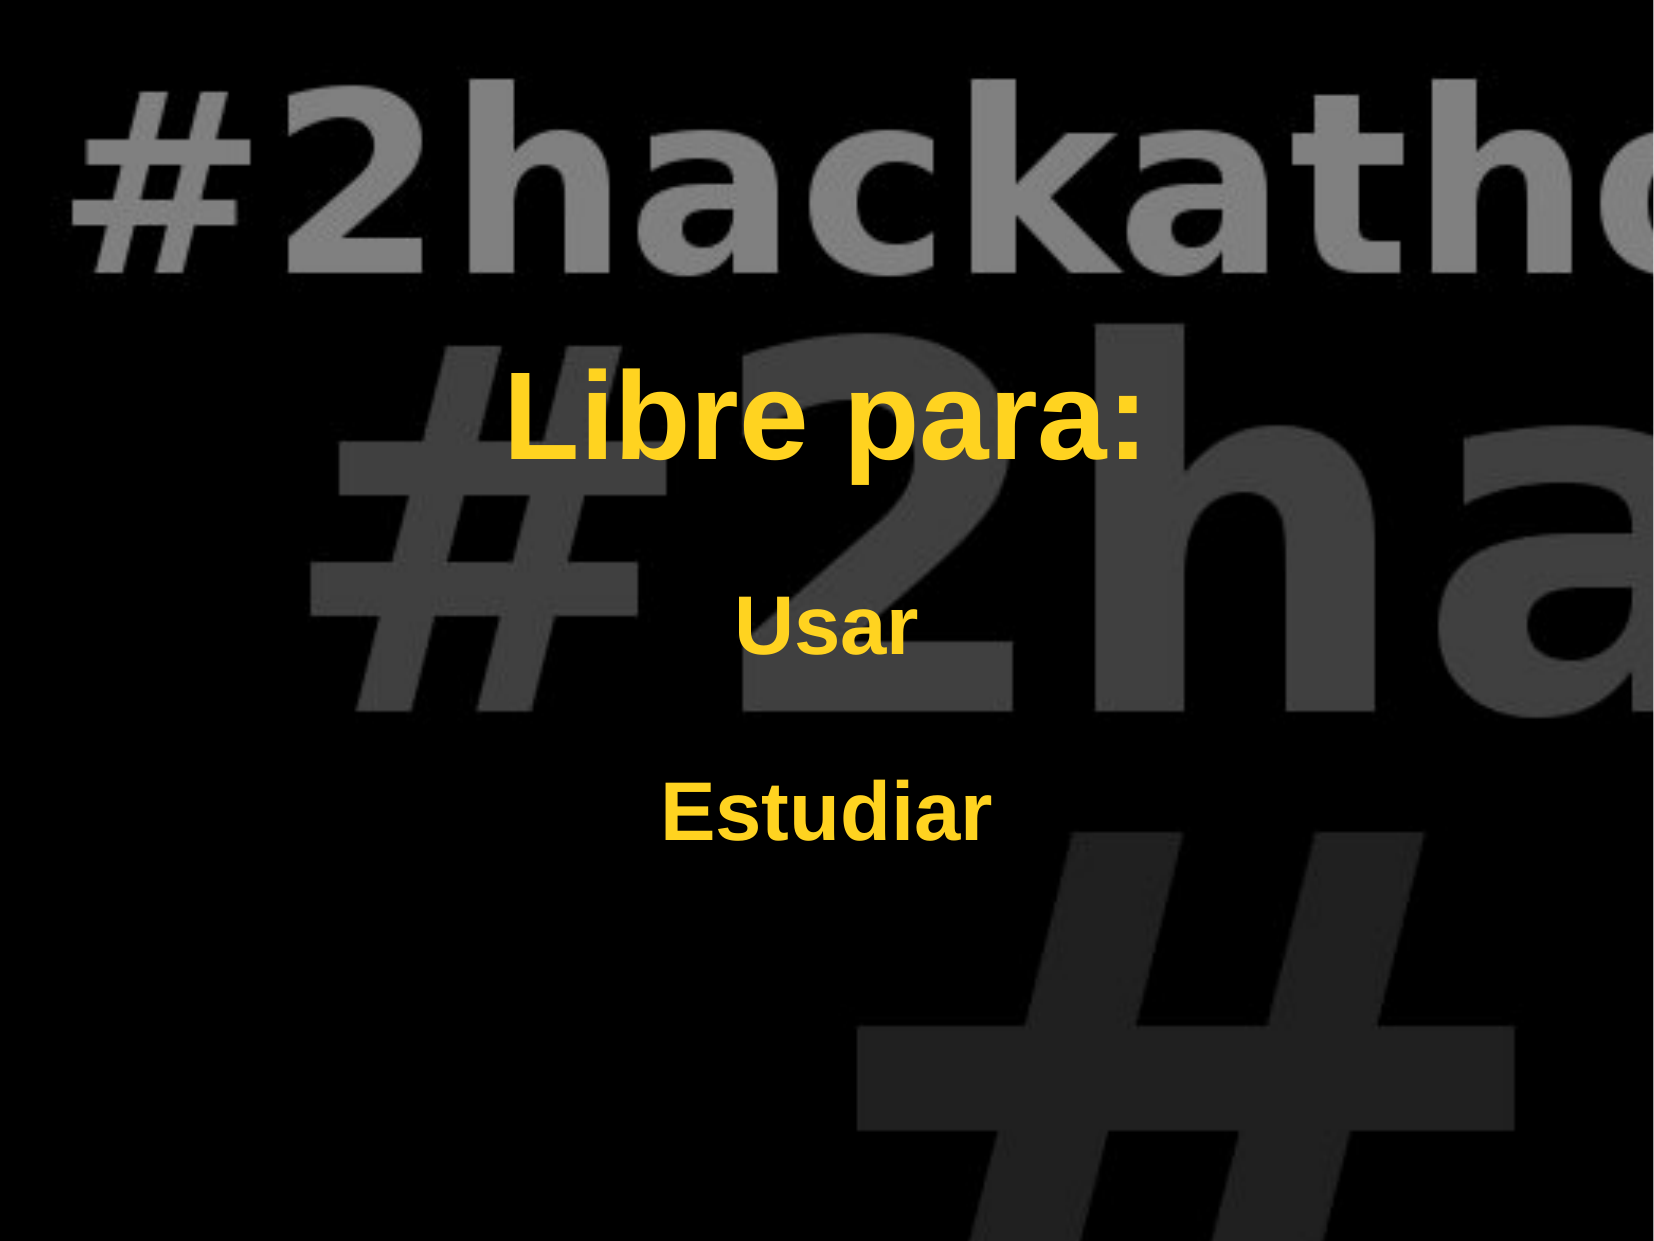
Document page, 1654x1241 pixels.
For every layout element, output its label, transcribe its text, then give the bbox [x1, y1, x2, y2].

picture [0, 0, 1654, 1241]
subtitle Libre para: Usar Estudiar [82, 0, 1571, 1231]
